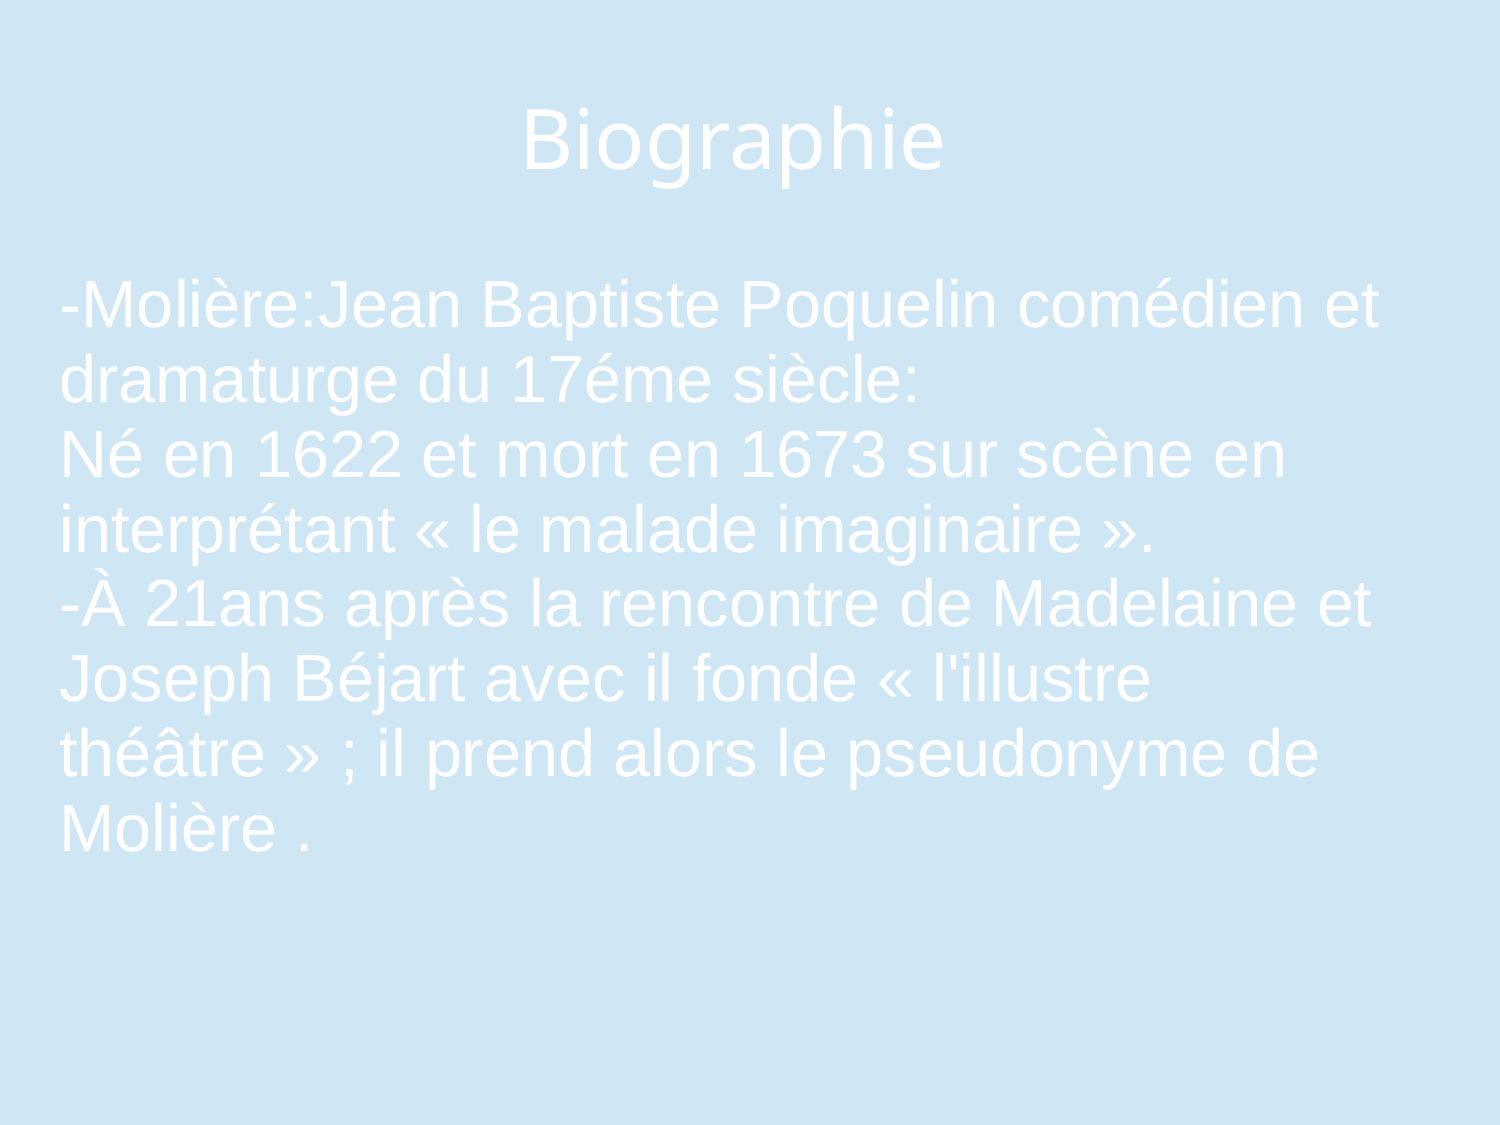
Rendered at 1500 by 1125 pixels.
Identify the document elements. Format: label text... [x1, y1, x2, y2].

title Biographie [519, 19, 1388, 255]
text_box -Molière:Jean Baptiste Poquelin comédien et dramaturge du 17éme siècle: Né en 1622 et mort en 1673 sur scène en interprétant « le malade imaginaire ». -À 21ans après la rencontre de Madelaine et Joseph Béjart avec il fonde « l'illustre théâtre » ; il prend alors le pseudonyme de Molière . [44, 259, 1441, 886]
